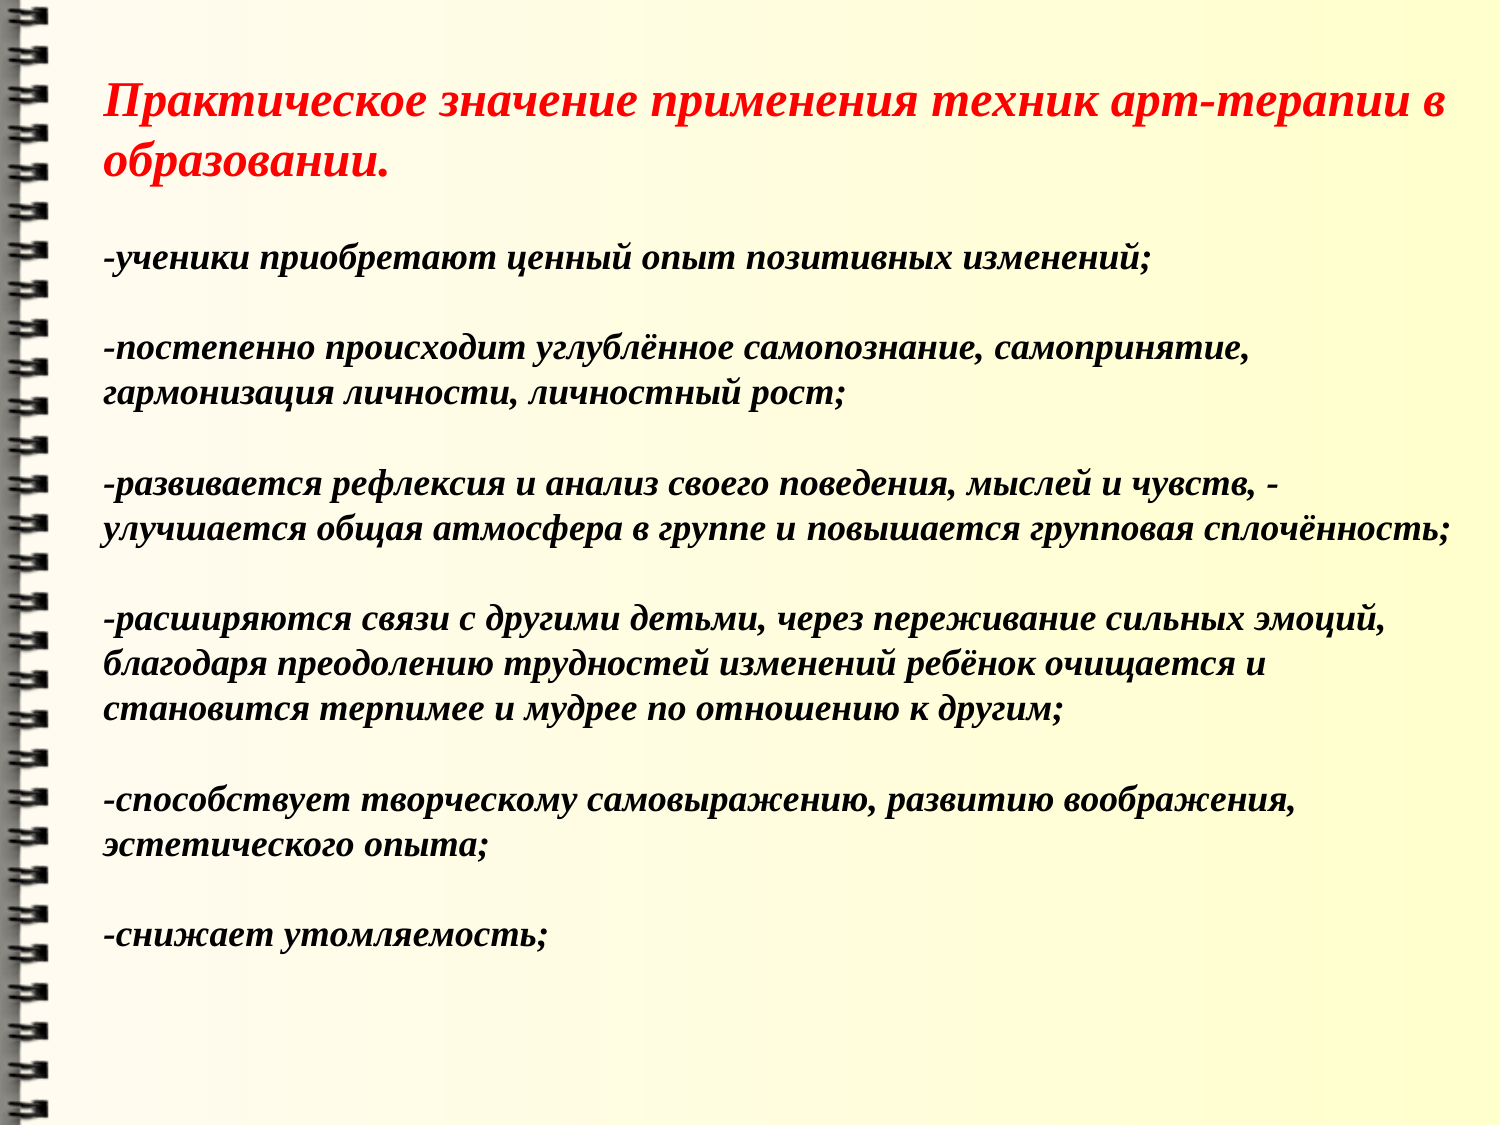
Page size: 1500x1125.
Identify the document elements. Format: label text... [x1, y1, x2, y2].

picture [0, 0, 69, 1125]
text_box Практическое значение применения техник арт-терапии в образовании. -ученики приобретают ценный опыт позитивных изменений; -постепенно происходит углублённое самопознание, самопринятие, гармонизация личности, личностный рост; -развивается рефлексия и анализ своего поведения, мыслей и чувств, -улучшается общая атмосфера в группе и повышается групповая сплочённость; -расширяются связи с другими детьми, через переживание сильных эмоций, благодаря преодолению трудностей изменений ребёнок очищается и становится терпимее и мудрее по отношению к другим; -способствует творческому самовыражению, развитию воображения, эстетического опыта; -снижает утомляемость; [88, 59, 1477, 1078]
